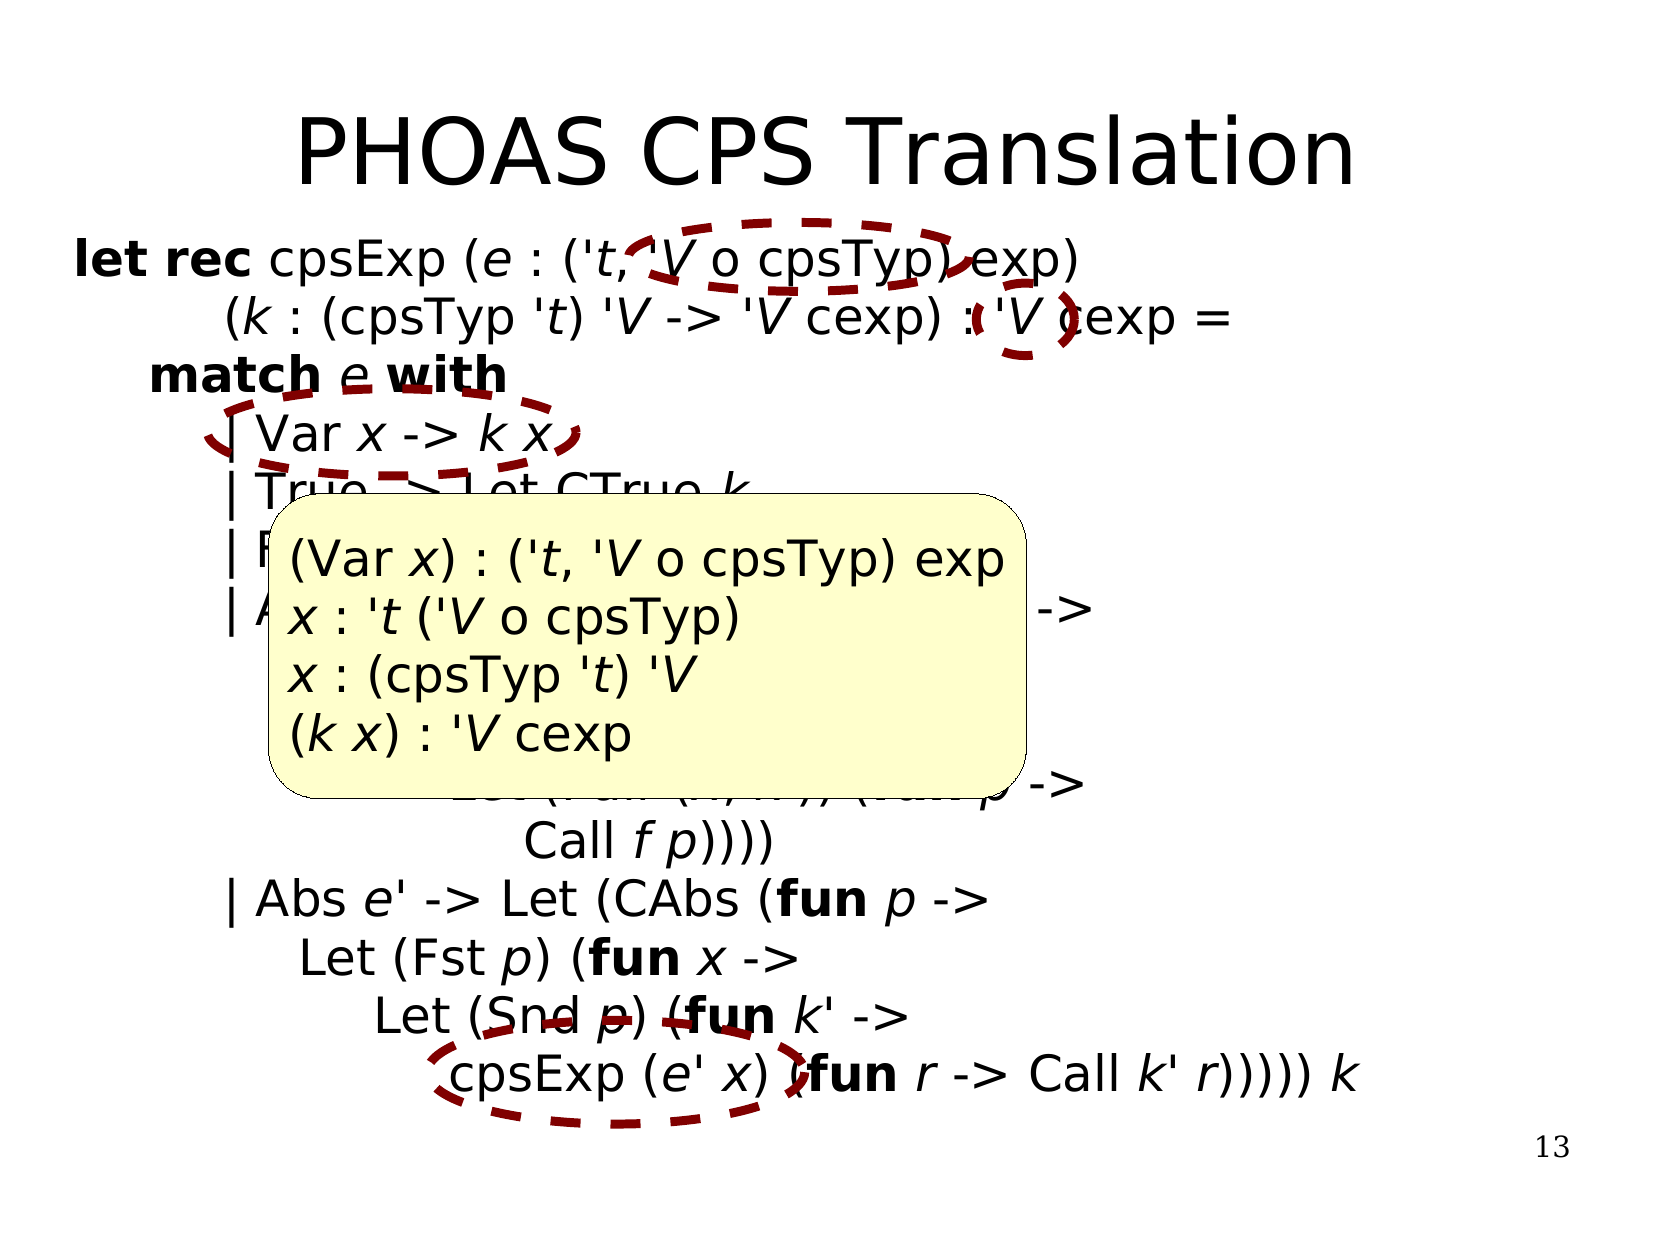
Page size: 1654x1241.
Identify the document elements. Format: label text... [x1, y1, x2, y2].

text_box (Var x) : ('t, 'V o cpsTyp) exp x : 't ('V o cpsTyp) x : (cpsTyp 't) 'V (k x) : 'V cexp [268, 493, 1027, 799]
title PHOAS CPS Translation [82, 56, 1571, 250]
text_box let rec cpsExp (e : ('t, 'V o cpsTyp) exp) (k : (cpsTyp 't) 'V -> 'V cexp) : 'V cexp = match e with | Var x -> k x | True -> Let CTrue k | False -> Let CFalse k | App e1 e2 -> cpsExp e1 (fun f -> cpsExp e2 (fun x -> Let (CAbs k) (fun k' -> Let (Pair (x, k')) (fun p -> Call f p)))) | Abs e' -> Let (CAbs (fun p -> Let (Fst p) (fun x -> Let (Snd p) (fun k' -> cpsExp (e' x) (fun r -> Call k' r))))) k [58, 222, 1560, 1111]
